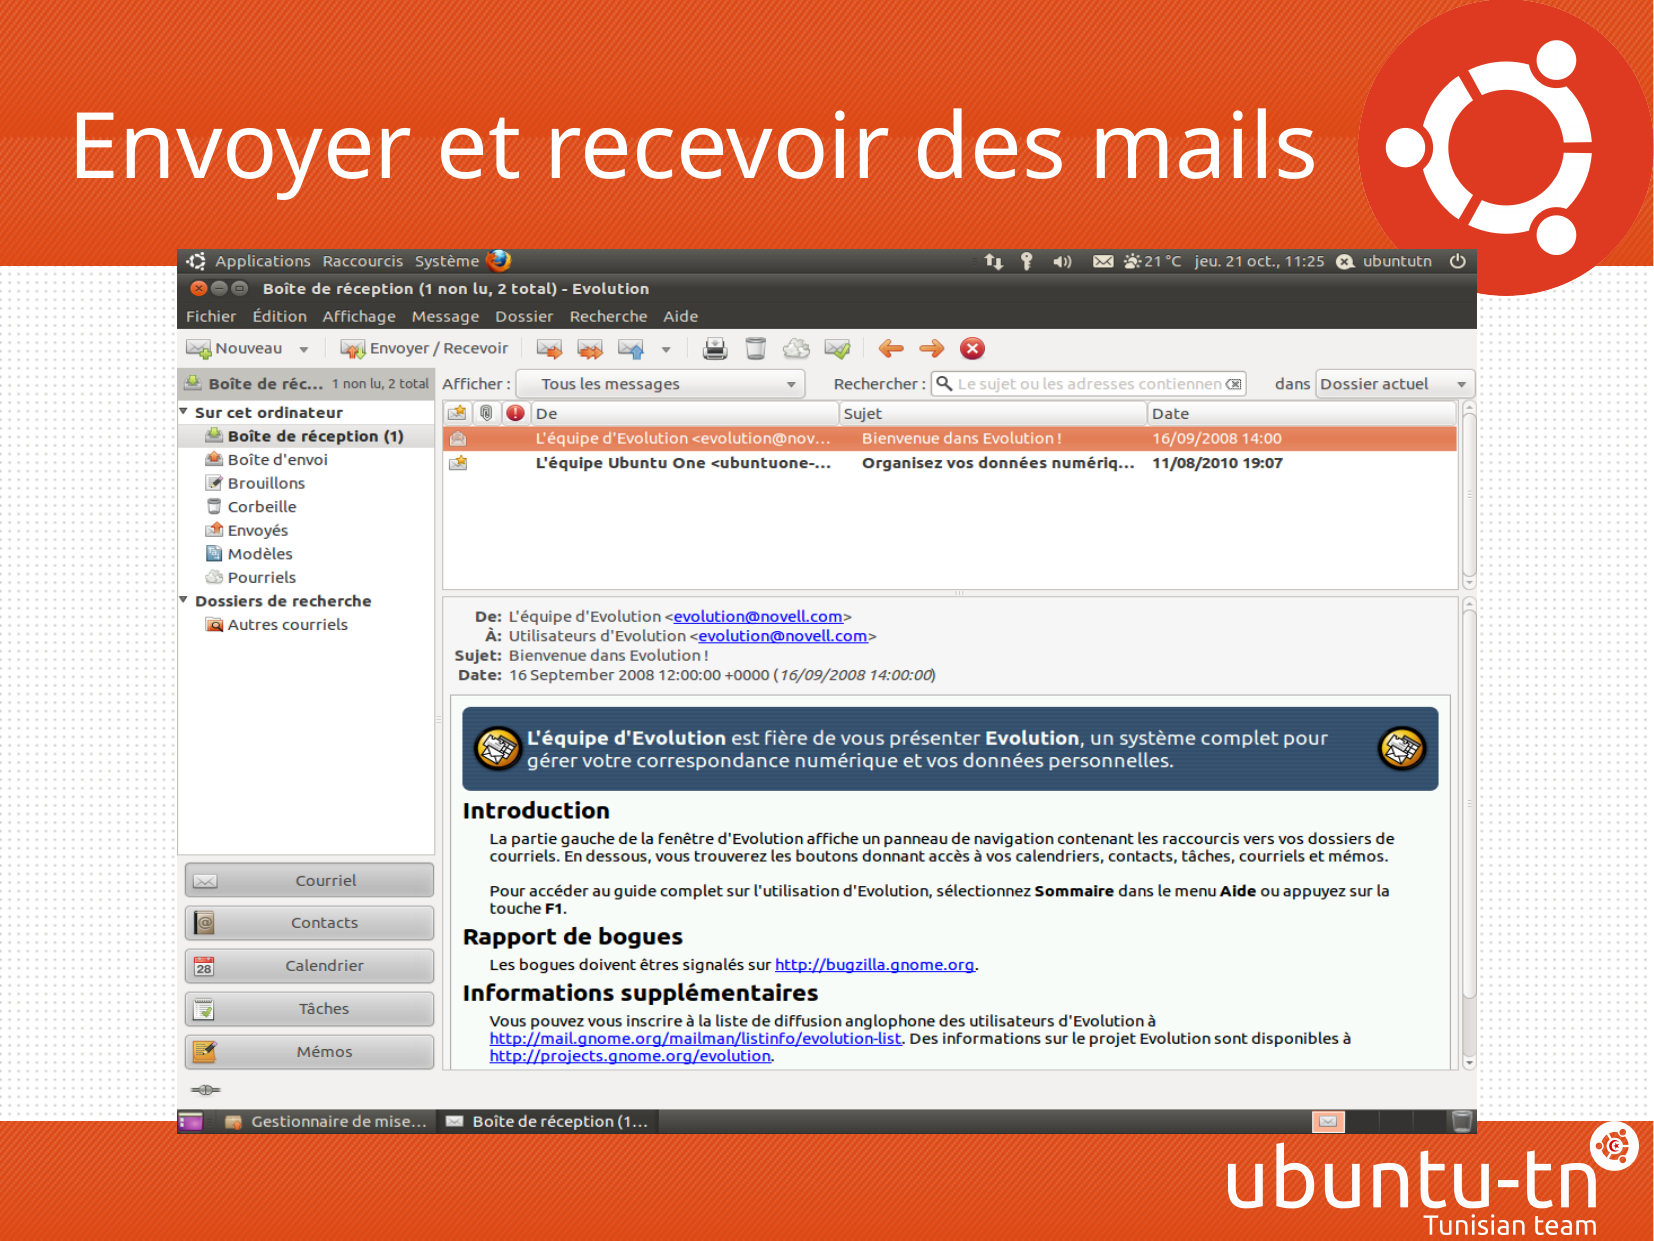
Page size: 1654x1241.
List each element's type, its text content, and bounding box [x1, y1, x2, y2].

title Envoyer et recevoir des mails [29, 36, 1359, 250]
picture [0, 0, 1654, 1241]
